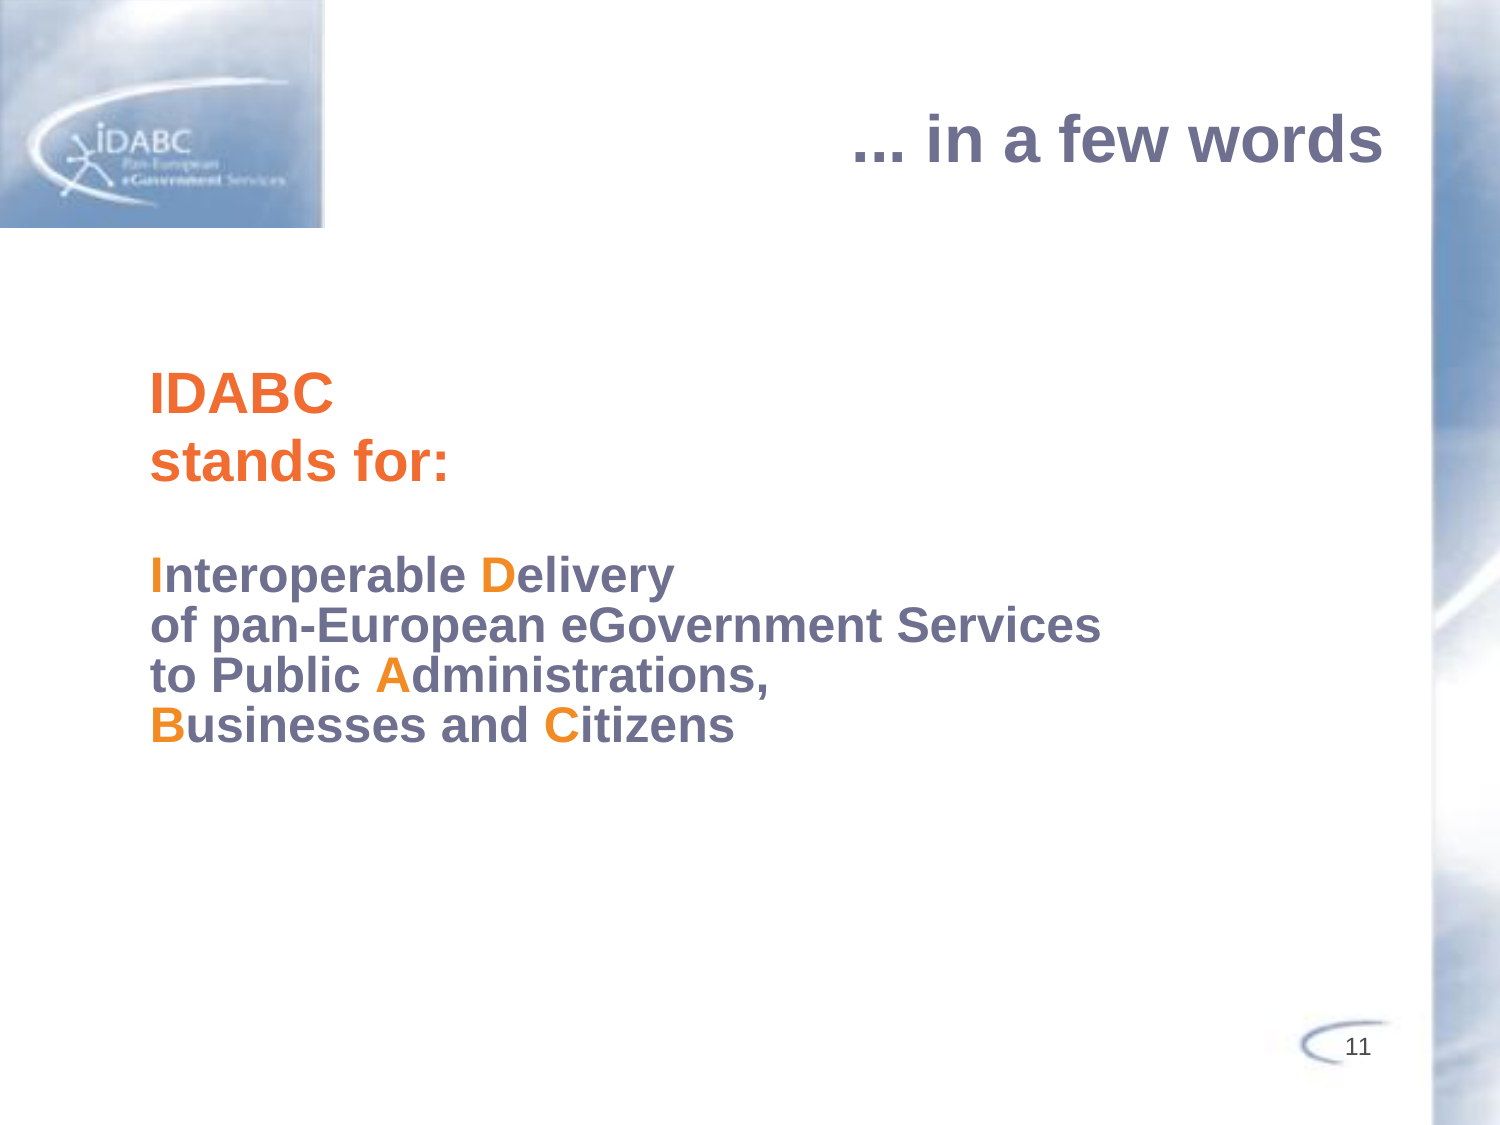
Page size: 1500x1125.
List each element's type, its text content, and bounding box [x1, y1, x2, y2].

list IDABC stands for: Interoperable Delivery of pan-European eGovernment Services to Public Administrations, Businesses and Citizens [134, 361, 1500, 788]
title ... in a few words [624, 78, 1401, 201]
